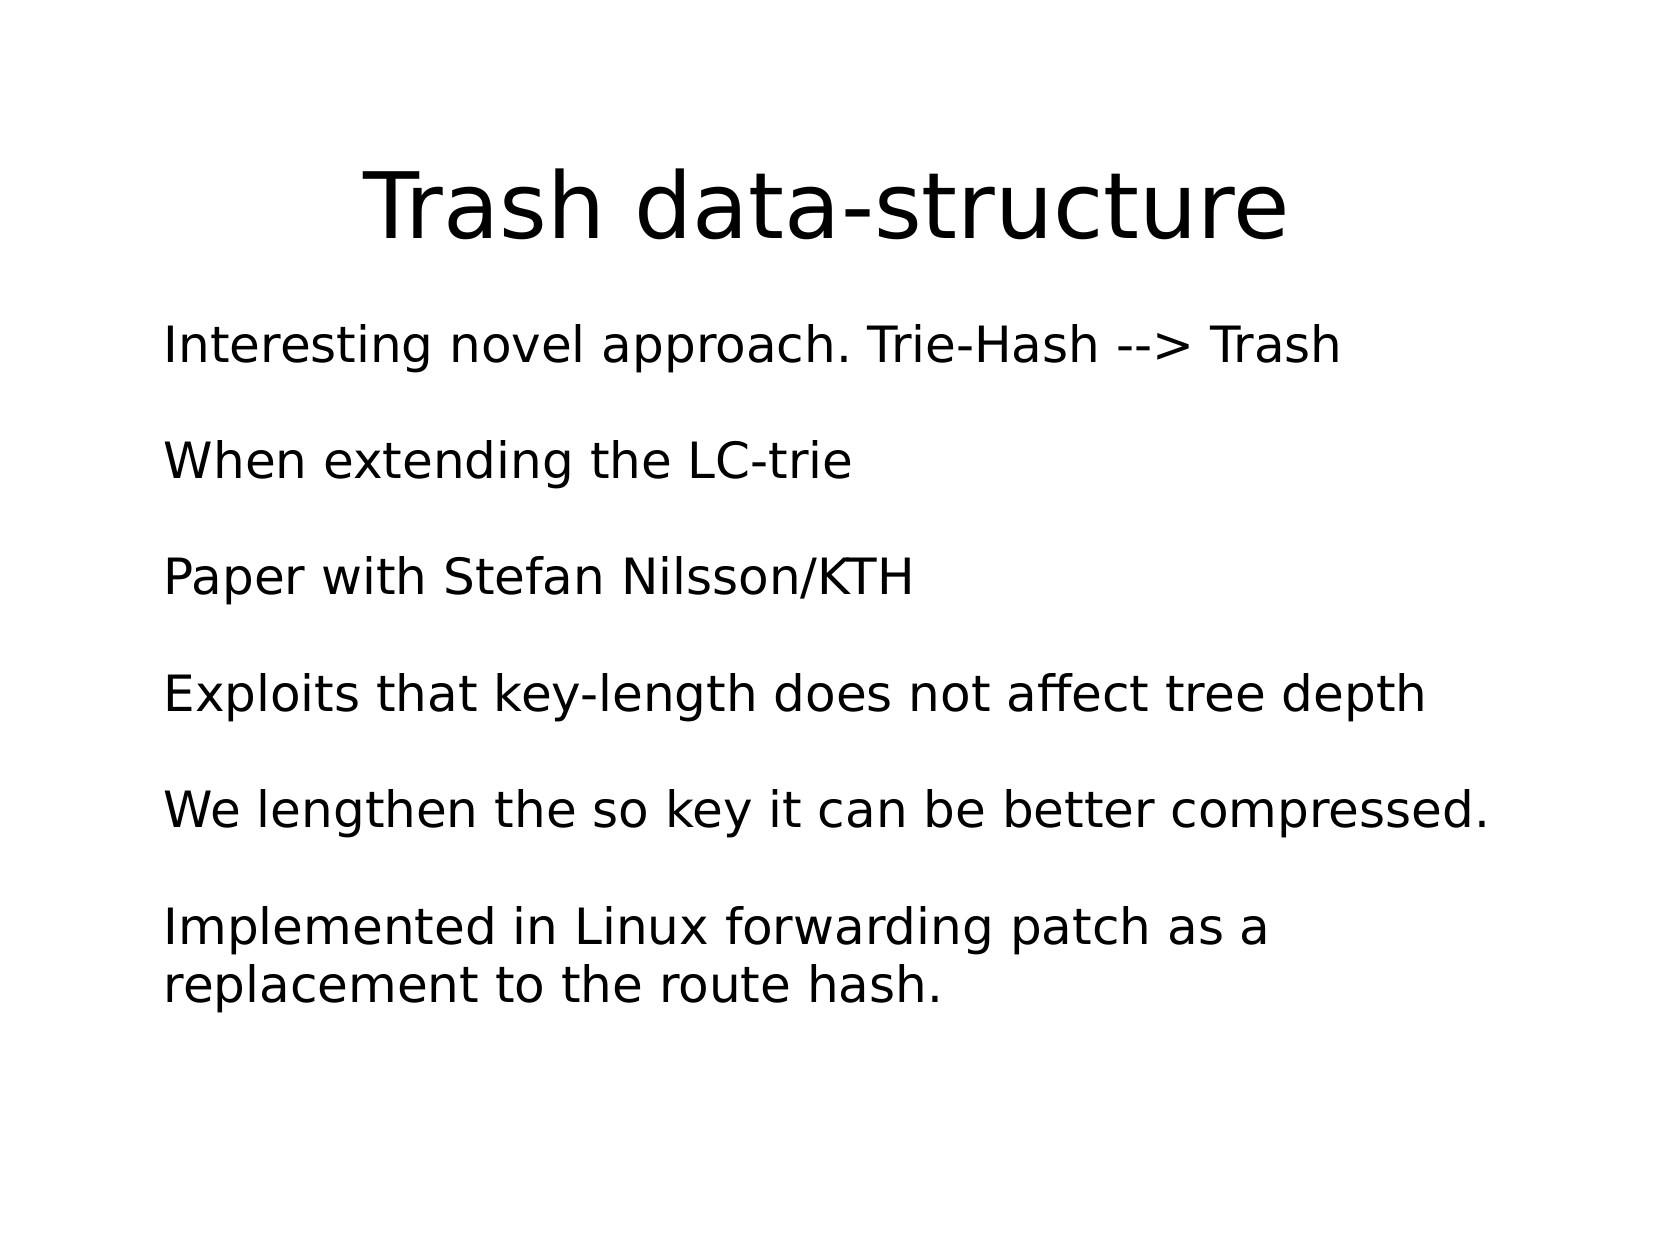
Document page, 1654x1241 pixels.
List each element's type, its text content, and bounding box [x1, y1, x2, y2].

subtitle Interesting novel approach. Trie-Hash --> Trash When extending the LC-trie Paper with Stefan Nilsson/KTH Exploits that key-length does not affect tree depth We lengthen the so key it can be better compressed. Implemented in Linux forwarding patch as a replacement to the route hash. [128, 289, 1510, 1099]
title Trash data-structure [121, 102, 1534, 311]
